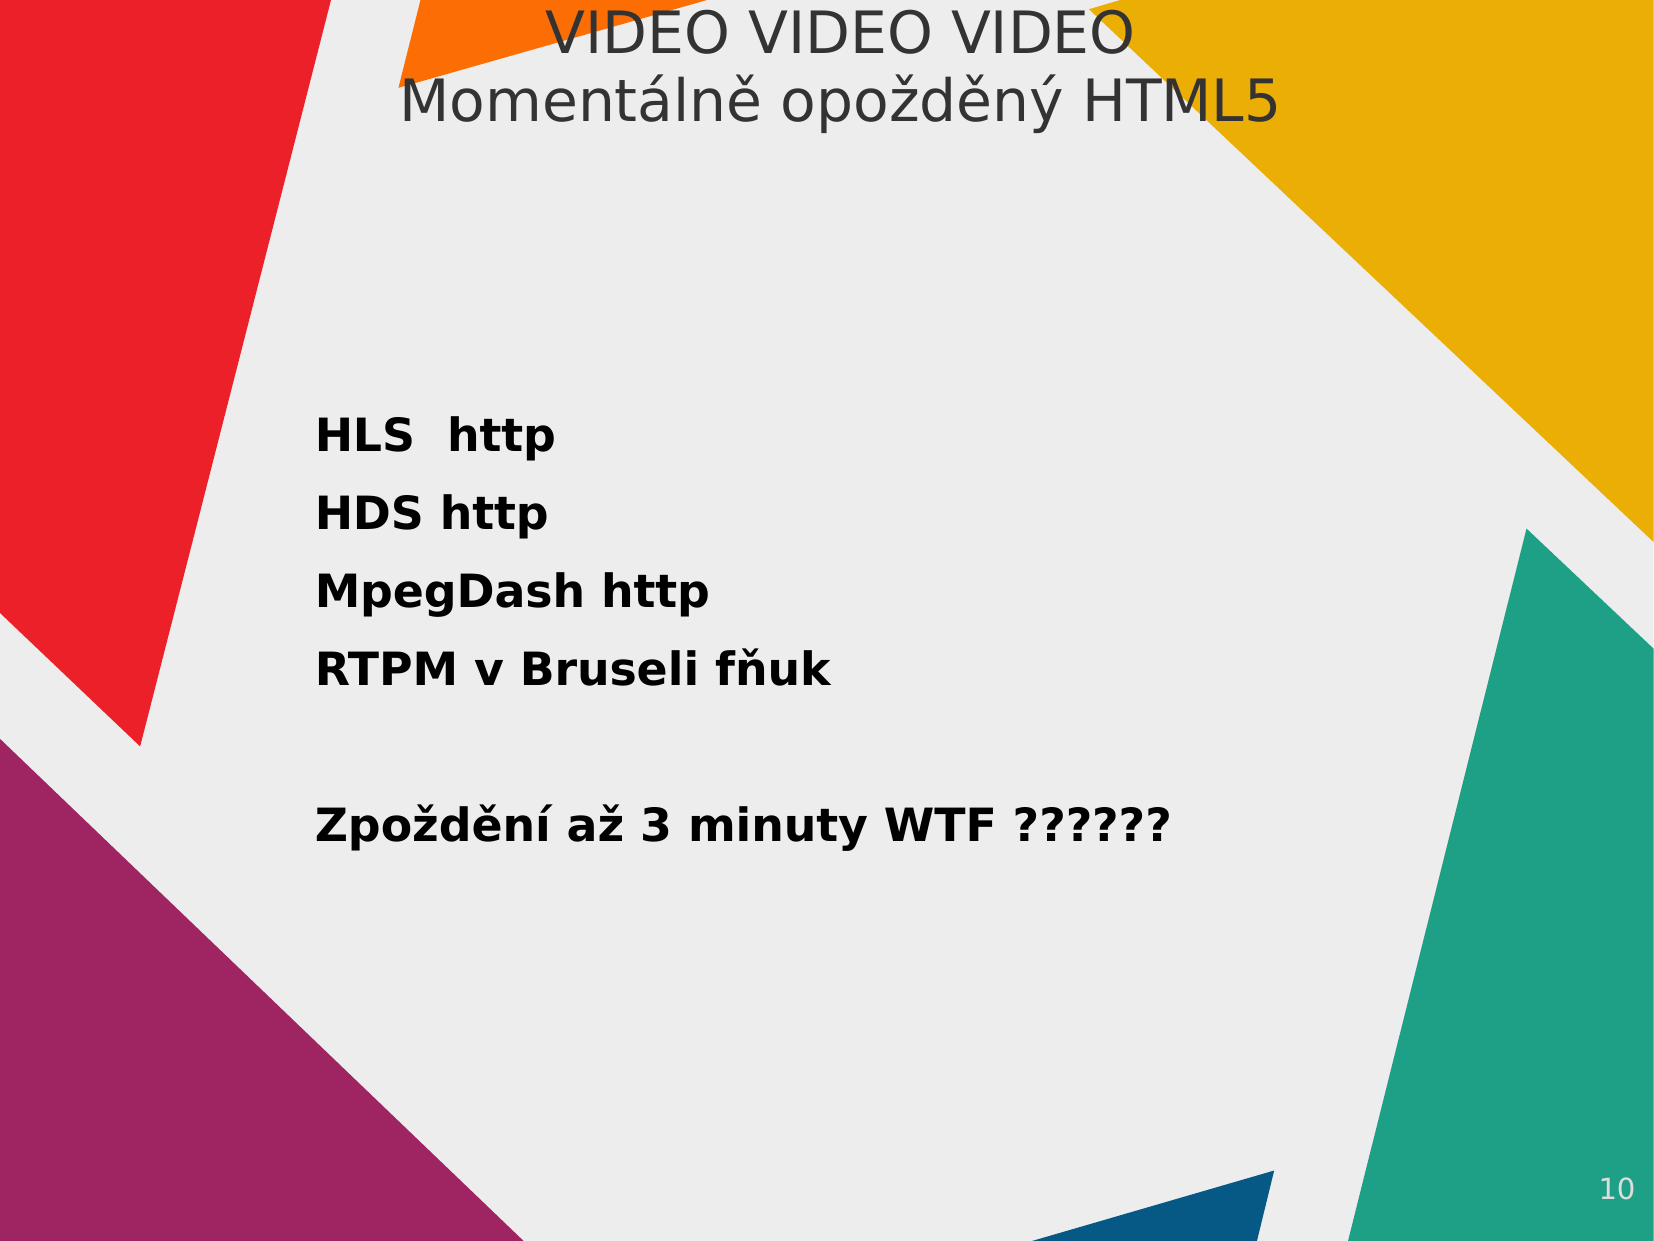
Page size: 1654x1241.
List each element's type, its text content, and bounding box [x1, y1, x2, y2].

text_box HLS http HDS http MpegDash http RTPM v Bruseli fňuk Zpoždění až 3 minuty WTF ?????? [300, 401, 1546, 901]
title VIDEO VIDEO VIDEO Momentálně opožděný HTML5 [300, 0, 1382, 401]
